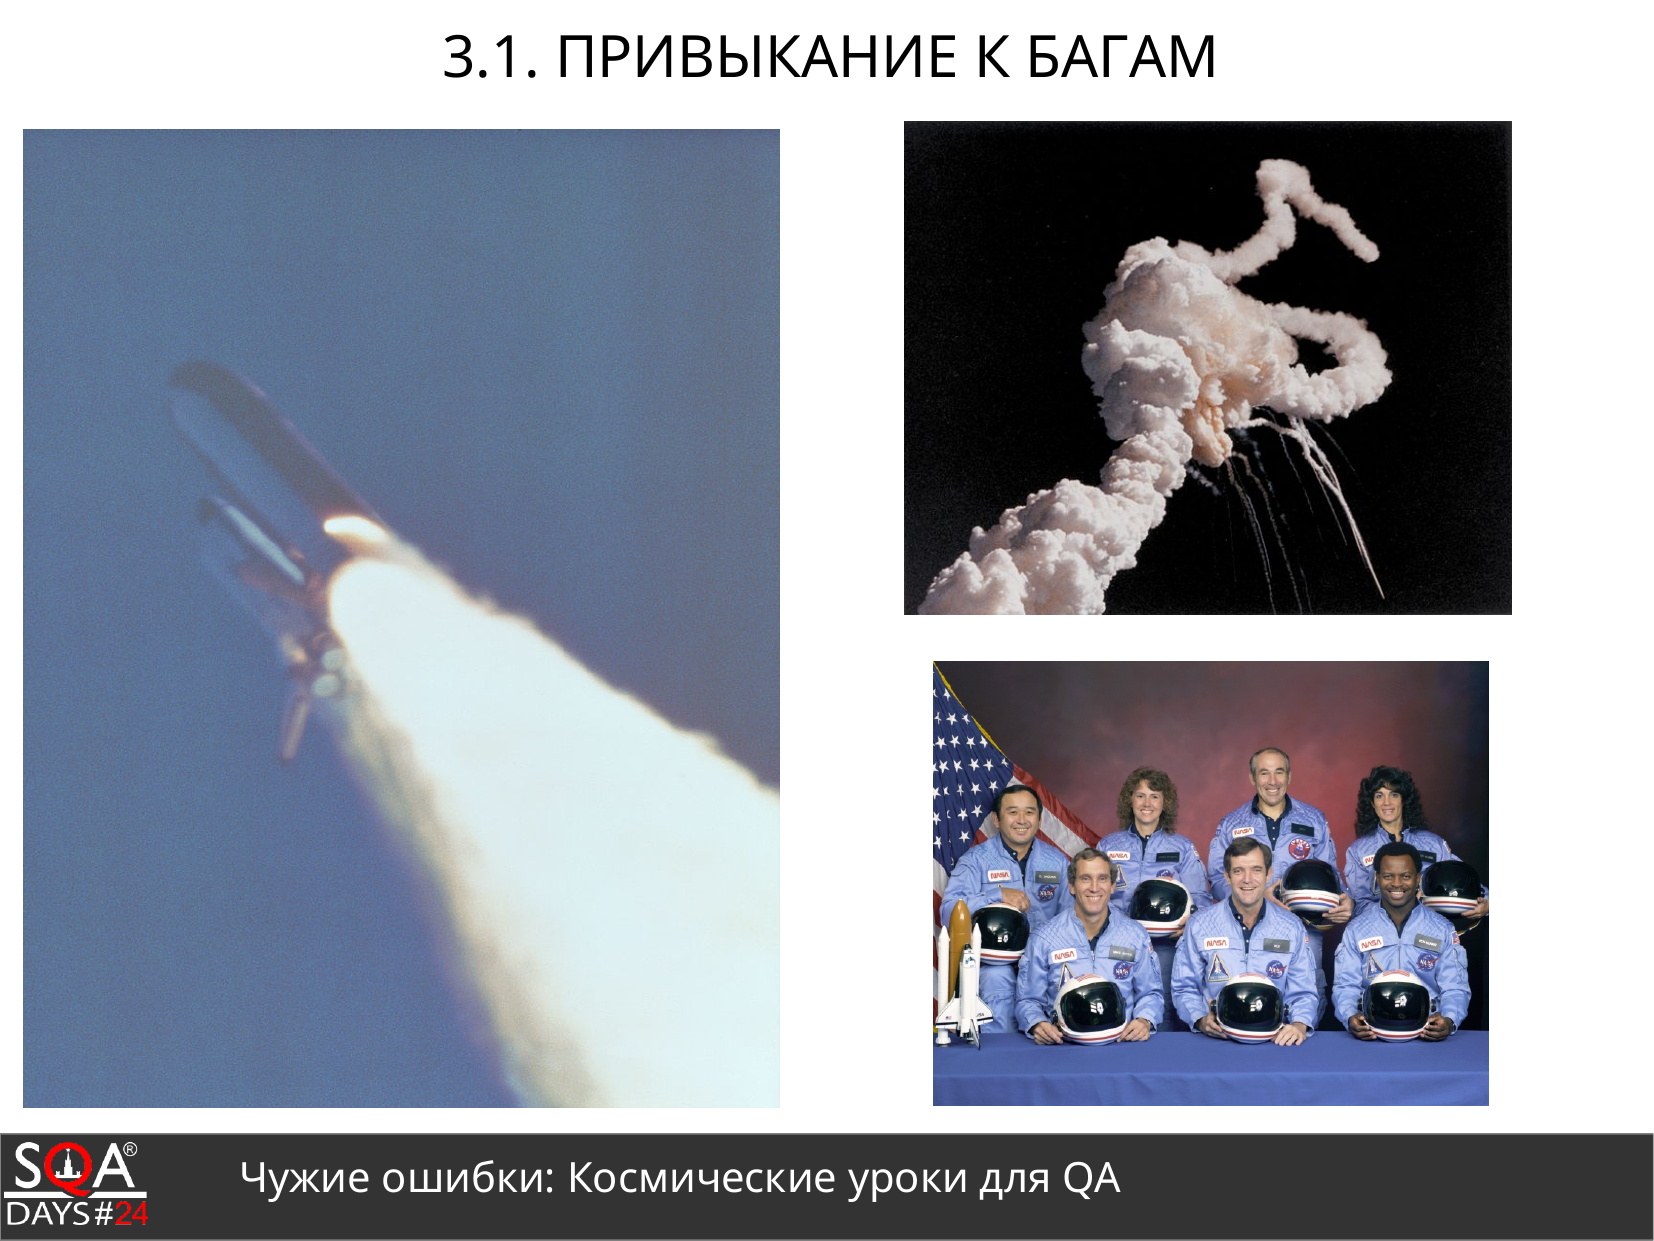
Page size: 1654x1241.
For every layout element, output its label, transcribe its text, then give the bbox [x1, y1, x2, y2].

text_box [0, 1133, 1654, 1241]
text_box 3.1. ПРИВЫКАНИЕ К БАГАМ [427, 11, 1226, 97]
picture [904, 121, 1512, 615]
text_box Чужие ошибки: Космические уроки для QA [224, 1145, 1607, 1229]
picture [4, 1142, 148, 1225]
picture [933, 661, 1489, 1106]
picture [23, 129, 780, 1108]
